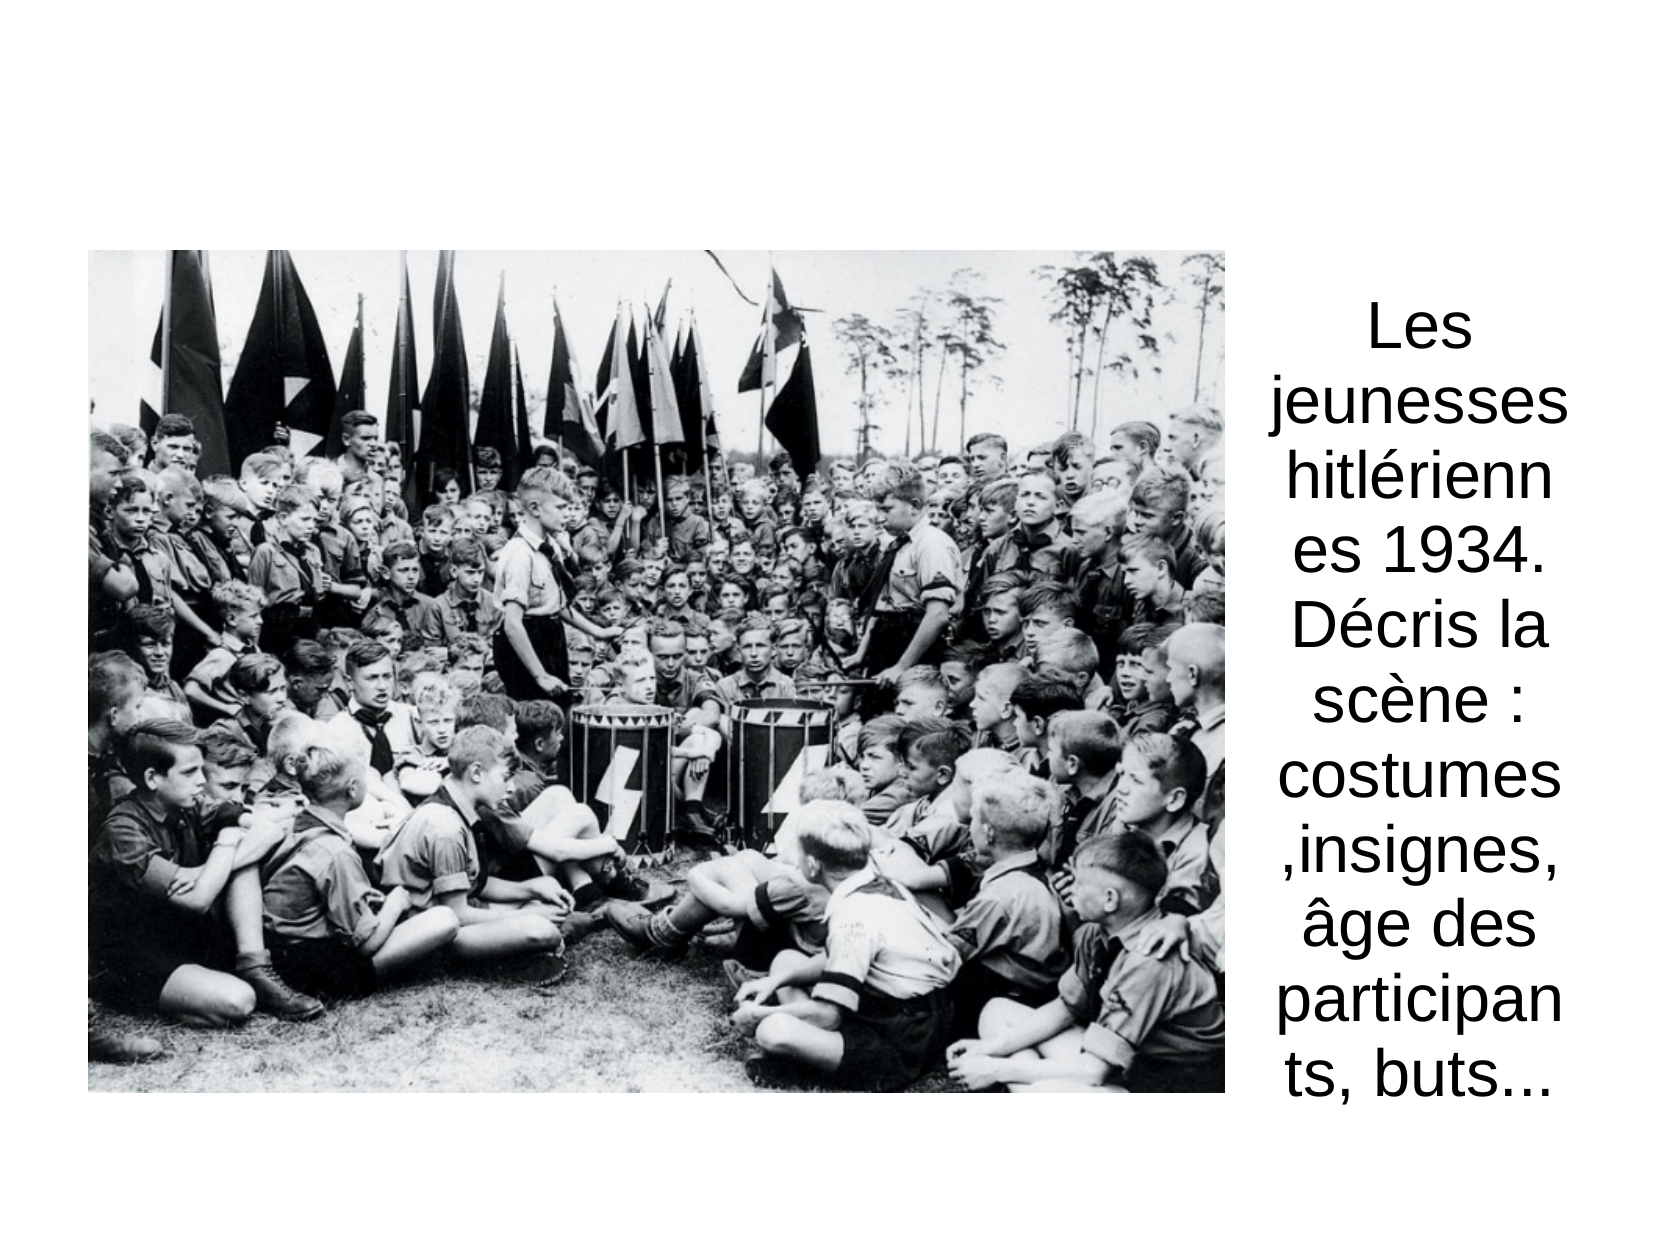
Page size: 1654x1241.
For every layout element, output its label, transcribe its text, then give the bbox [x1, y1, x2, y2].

picture [88, 250, 1225, 1093]
text_box Les jeunesses hitlériennes 1934. Décris la scène : costumes,insignes, âge des participants, buts... [1269, 288, 1571, 1111]
